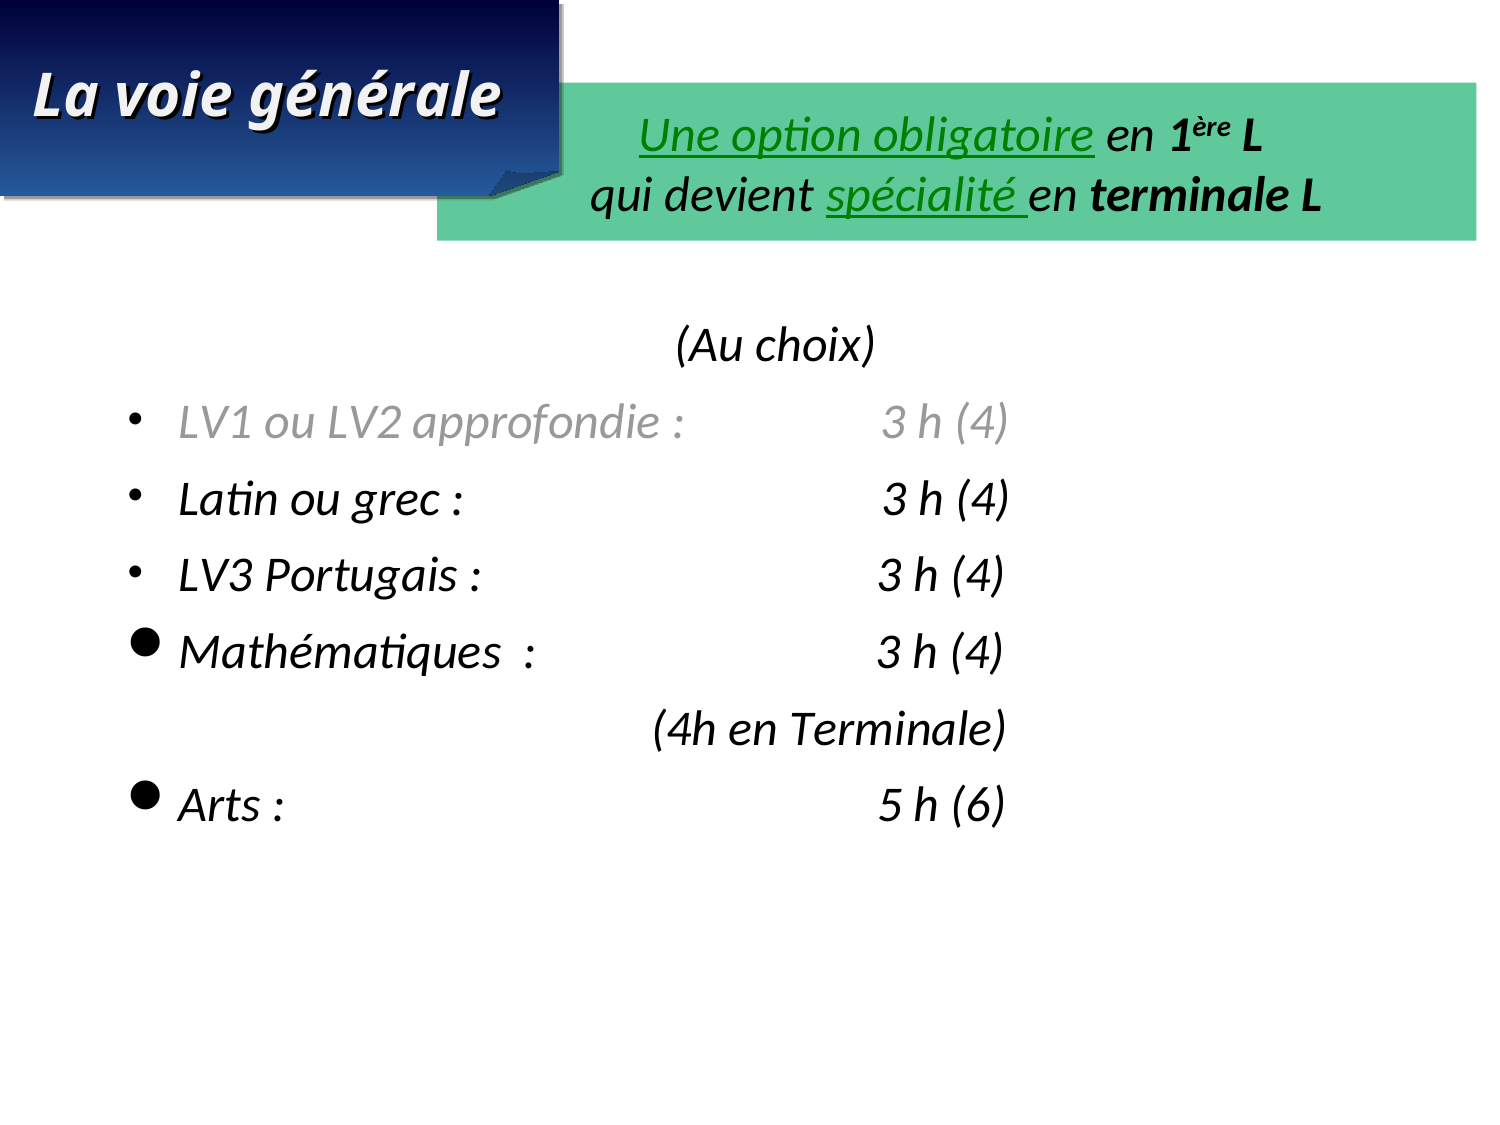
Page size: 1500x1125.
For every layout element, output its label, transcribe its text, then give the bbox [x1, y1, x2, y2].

text_box La voie générale [32, 61, 524, 130]
text_box (Au choix) LV1 ou LV2 approfondie : 3 h (4) Latin ou grec : 3 h (4) LV3 Portugais : 3 h (4) Mathématiques : 3 h (4) (4h en Terminale) Arts : 5 h (6) [107, 304, 1440, 1102]
text_box [0, 0, 559, 197]
text_box Une option obligatoire en 1ère L qui devient spécialité en terminale L [437, 82, 1477, 241]
